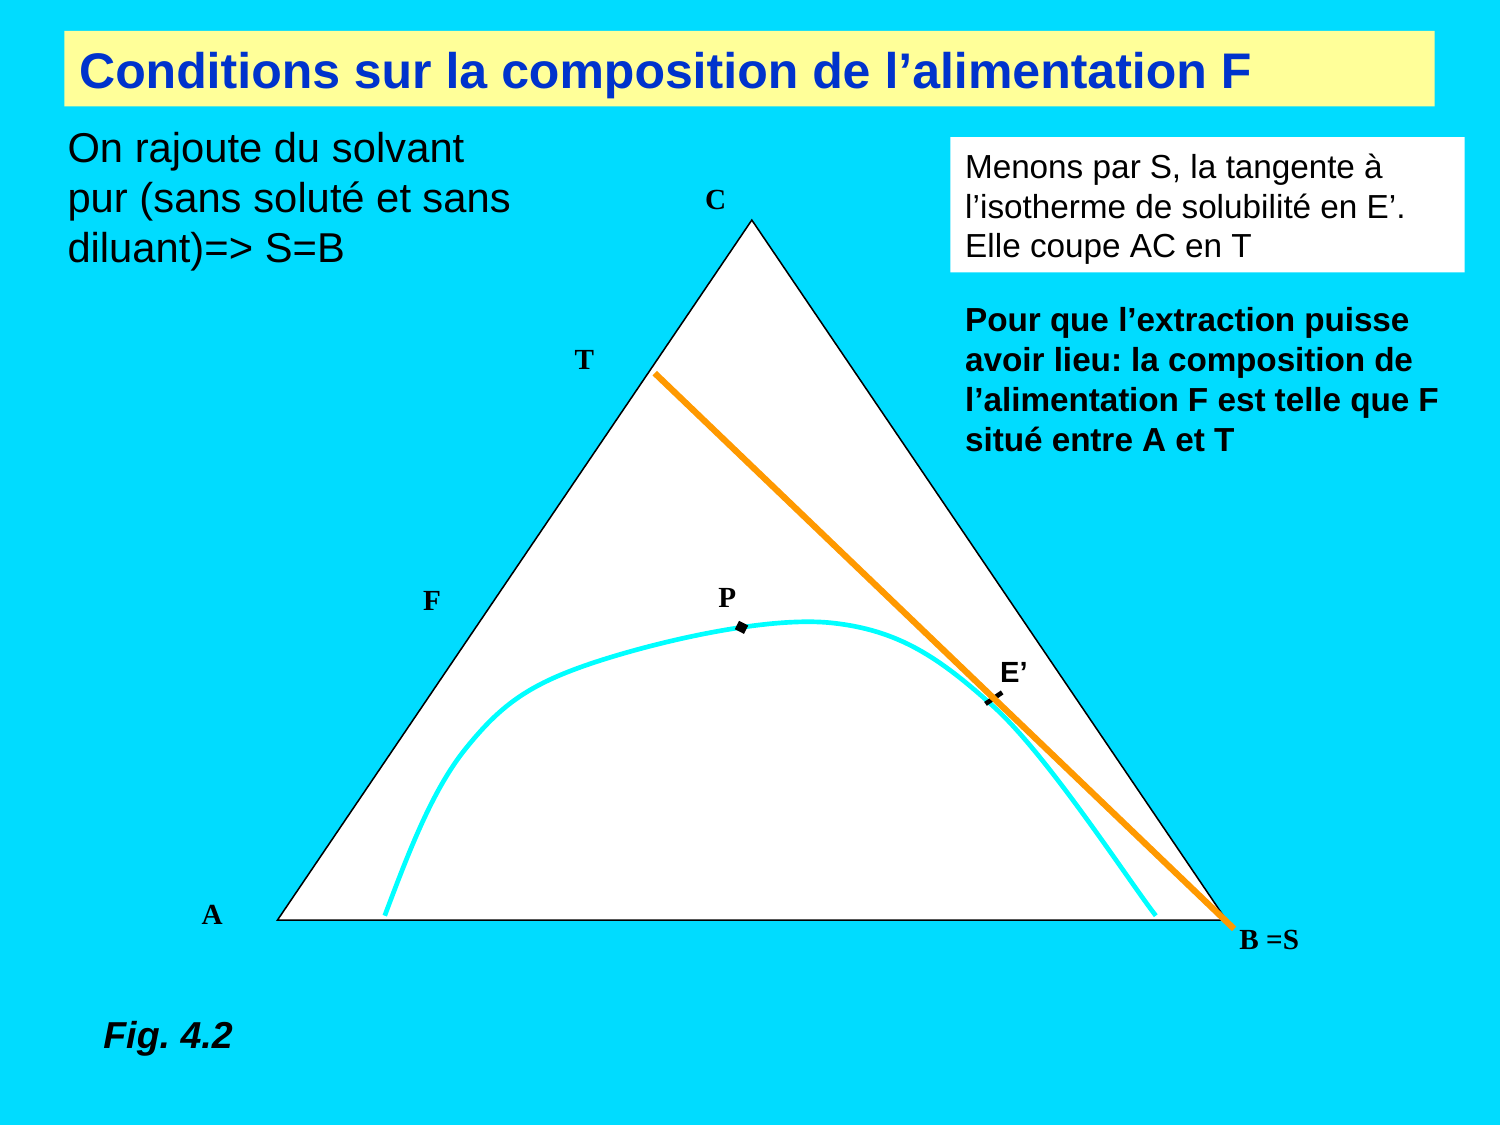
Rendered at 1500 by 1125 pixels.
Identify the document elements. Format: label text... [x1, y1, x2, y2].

text_box C [690, 172, 780, 240]
text_box [277, 240, 1220, 921]
text_box On rajoute du solvant pur (sans soluté et sans diluant)=> S=B [52, 113, 550, 280]
text_box Pour que l’extraction puisse avoir lieu: la composition de l’alimentation F est telle que F situé entre A et T [950, 290, 1459, 467]
text_box B =S [1224, 912, 1341, 980]
text_box Menons par S, la tangente à l’isotherme de solubilité en E’. Elle coupe AC en T [950, 137, 1465, 273]
text_box T [559, 333, 633, 400]
text_box Conditions sur la composition de l’alimentation F [64, 30, 1435, 107]
text_box P [703, 570, 771, 638]
text_box Fig. 4.2 [88, 1003, 296, 1064]
text_box F [408, 573, 482, 641]
text_box E’ [985, 645, 1045, 696]
text_box A [186, 887, 277, 955]
text_box [999, 652, 1220, 910]
